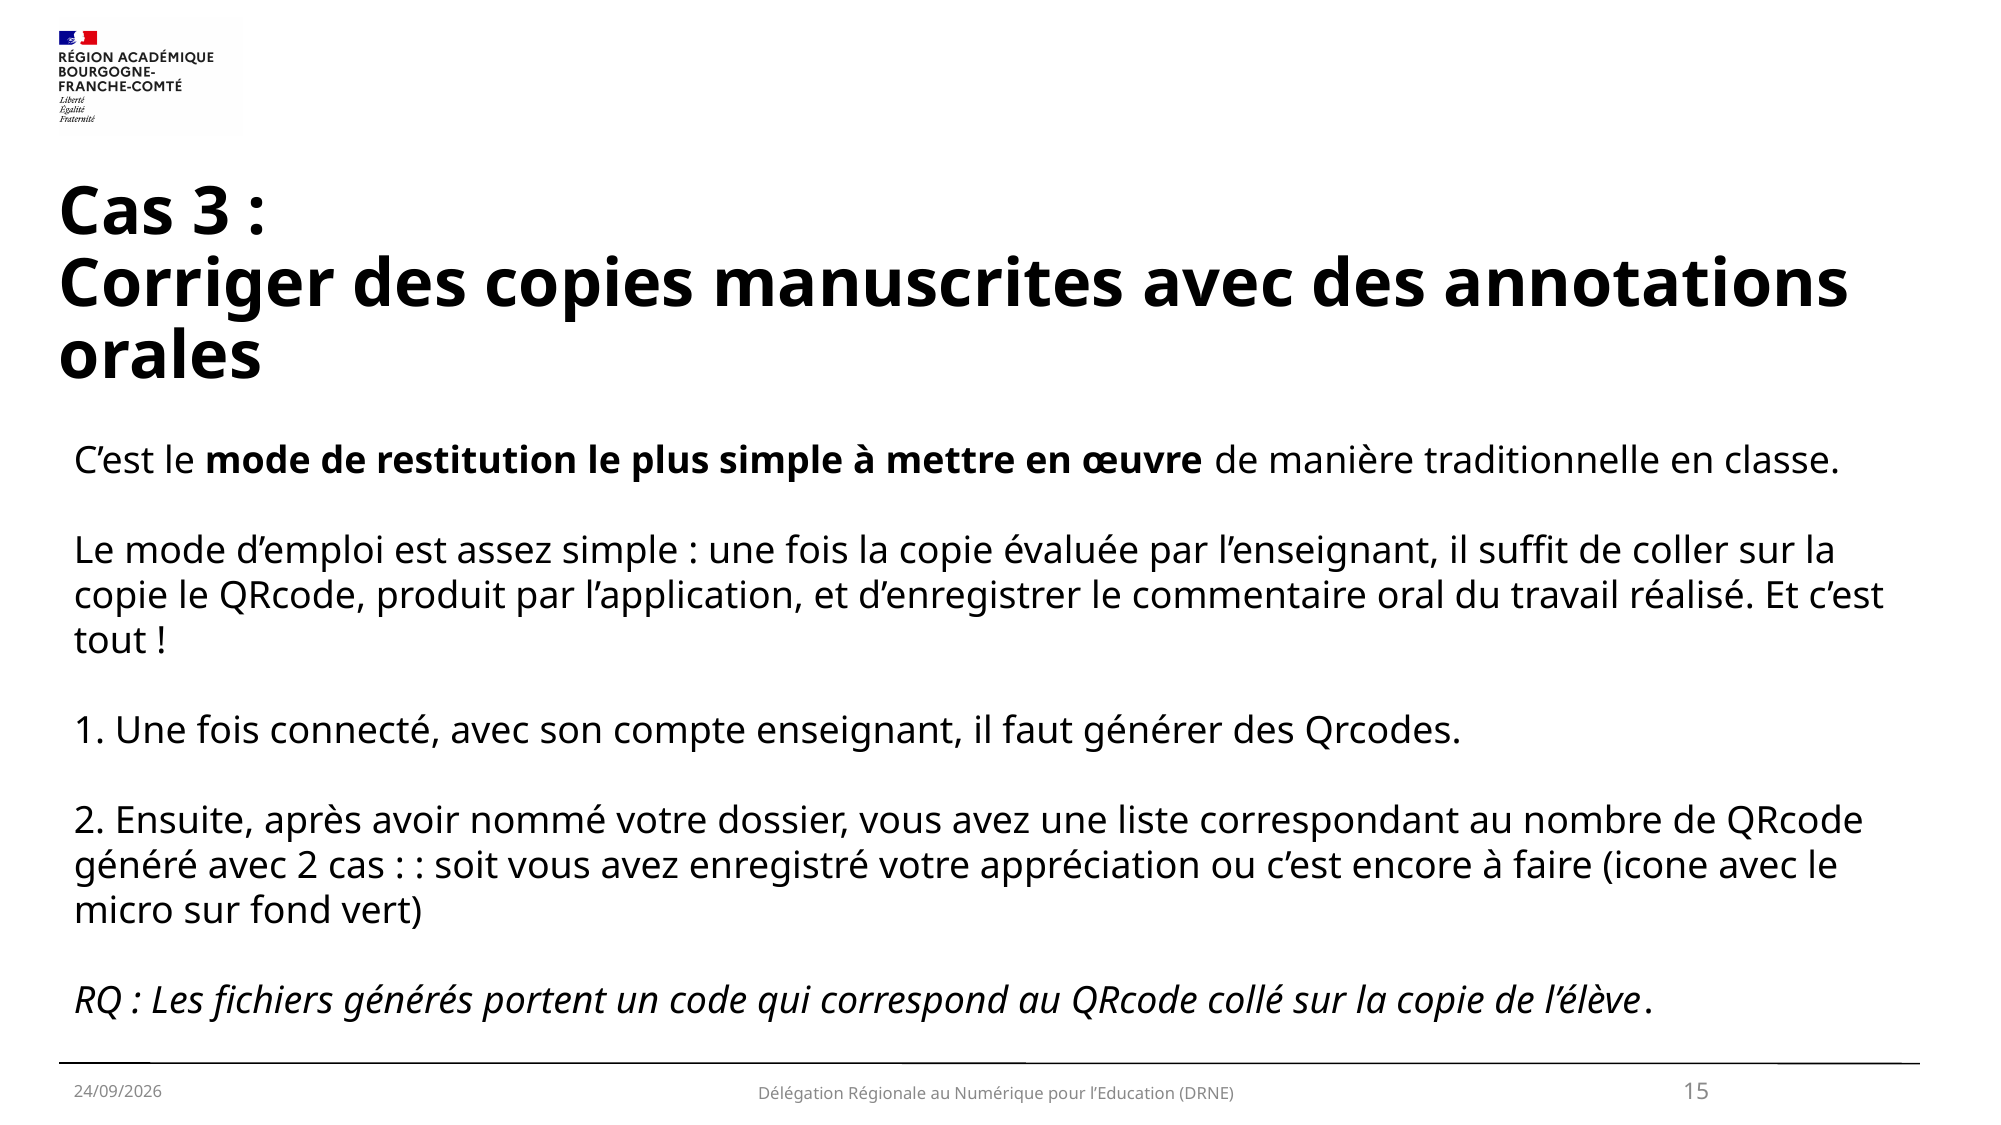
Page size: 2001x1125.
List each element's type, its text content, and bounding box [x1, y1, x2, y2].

text_box 29/10/2024 [59, 1085, 295, 1122]
text_box C’est le mode de restitution le plus simple à mettre en œuvre de manière traditionnelle en classe. Le mode d’emploi est assez simple : une fois la copie évaluée par l’enseignant, il suffit de coller sur la copie le QRcode, produit par l’application, et d’enregistrer le commentaire oral du travail réalisé. Et c’est tout ! 1. Une fois connecté, avec son compte enseignant, il faut générer des Qrcodes. 2. Ensuite, après avoir nommé votre dossier, vous avez une liste correspondant au nombre de QRcode généré avec 2 cas : : soit vous avez enregistré votre appréciation ou c’est encore à faire (icone avec le micro sur fond vert) RQ : Les fichiers générés portent un code qui correspond au QRcode collé sur la copie de l’élève. [59, 384, 1919, 1085]
text_box 15 [1683, 1085, 1919, 1122]
title Cas 3 : Corriger des copies manuscrites avec des annotations orales [59, 177, 1919, 325]
text_box Délégation Régionale au Numérique pour l’Education (DRNE) [546, 1085, 1432, 1123]
